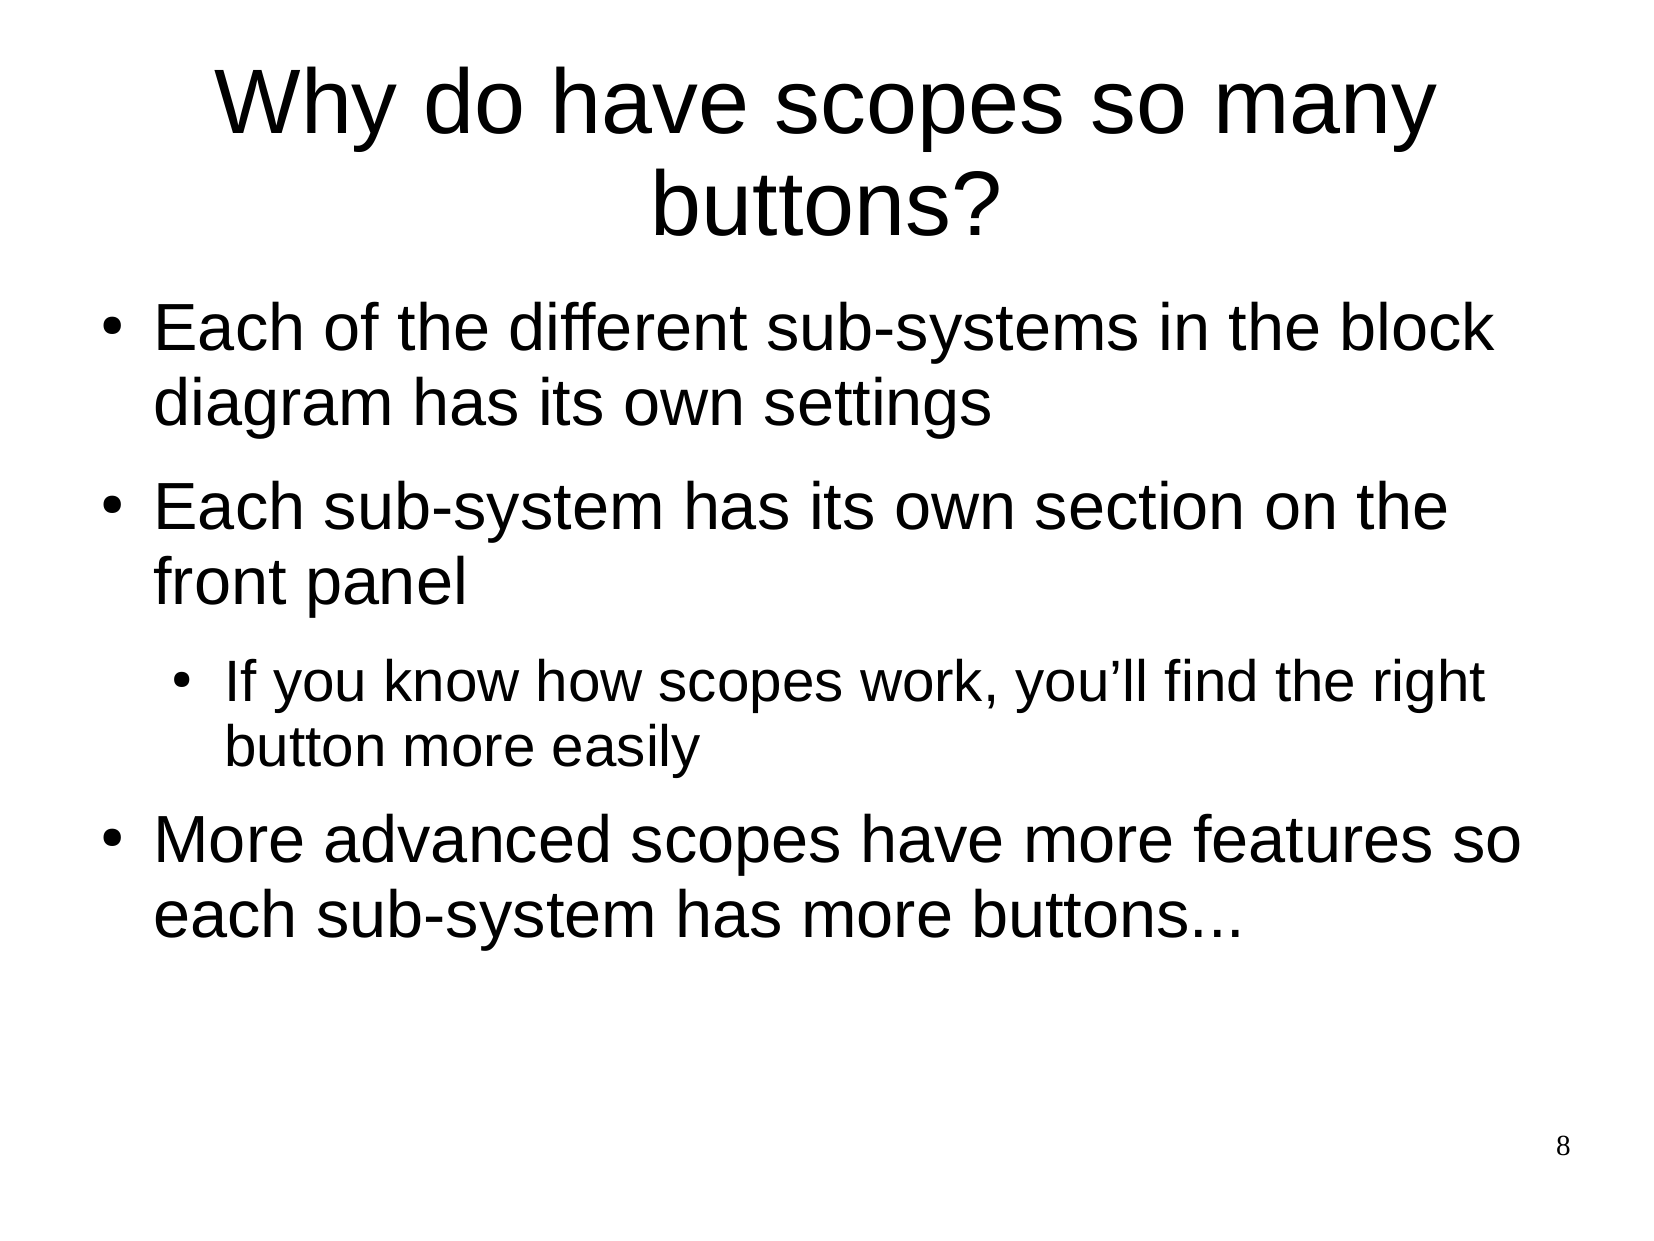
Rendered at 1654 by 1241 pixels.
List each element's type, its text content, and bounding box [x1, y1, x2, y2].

title Why do have scopes so many buttons? [82, 49, 1571, 257]
list Each of the different sub-systems in the block diagram has its own settings Each sub-system has its own section on the front panel If you know how scopes work, you’ll find the right button more easily More advanced scopes have more features so each sub-system has more buttons... [82, 290, 1571, 1109]
